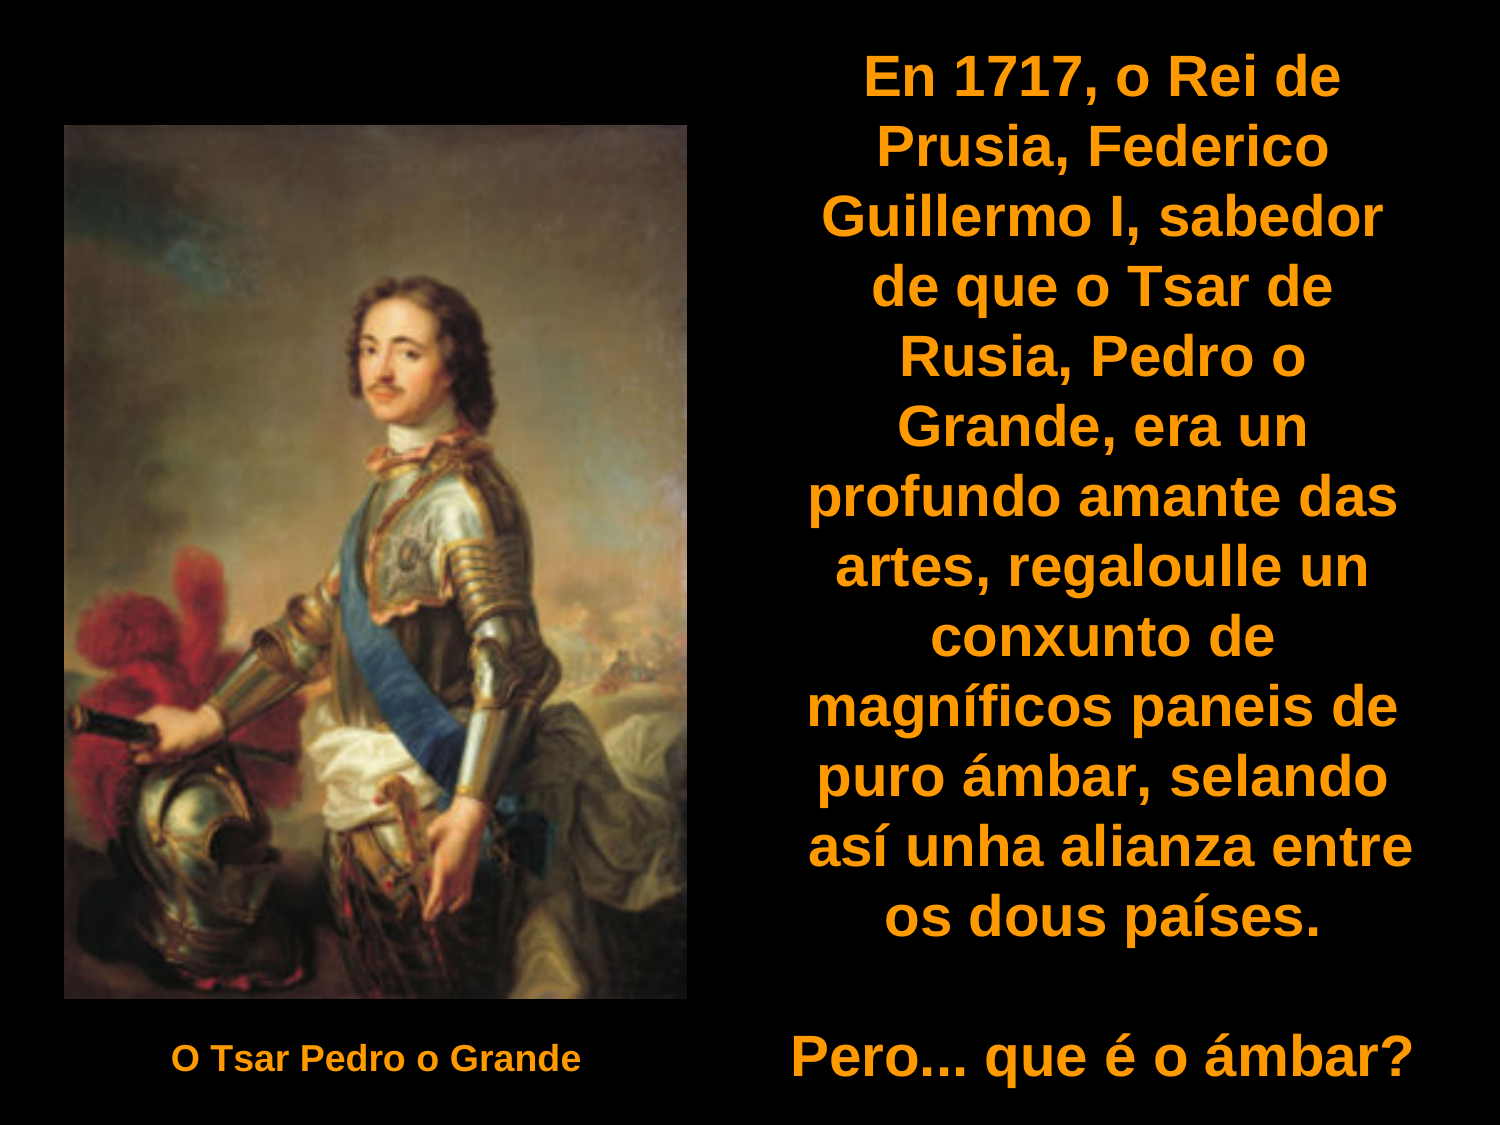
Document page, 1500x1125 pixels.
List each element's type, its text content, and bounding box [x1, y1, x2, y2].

text_box O Tsar Pedro o Grande [156, 1026, 597, 1087]
picture [64, 125, 687, 999]
text_box En 1717, ο Rei de Prusia, Federico Guillermo I, sabedor de que o Tsar de Rusia, Pedro o Grande, era un profundo amante das artes, regaloulle un conxunto de magníficos paneis de puro ámbar, selando así unha alianza entre os dous países. Pero... que é o ámbar? [771, 30, 1436, 1097]
